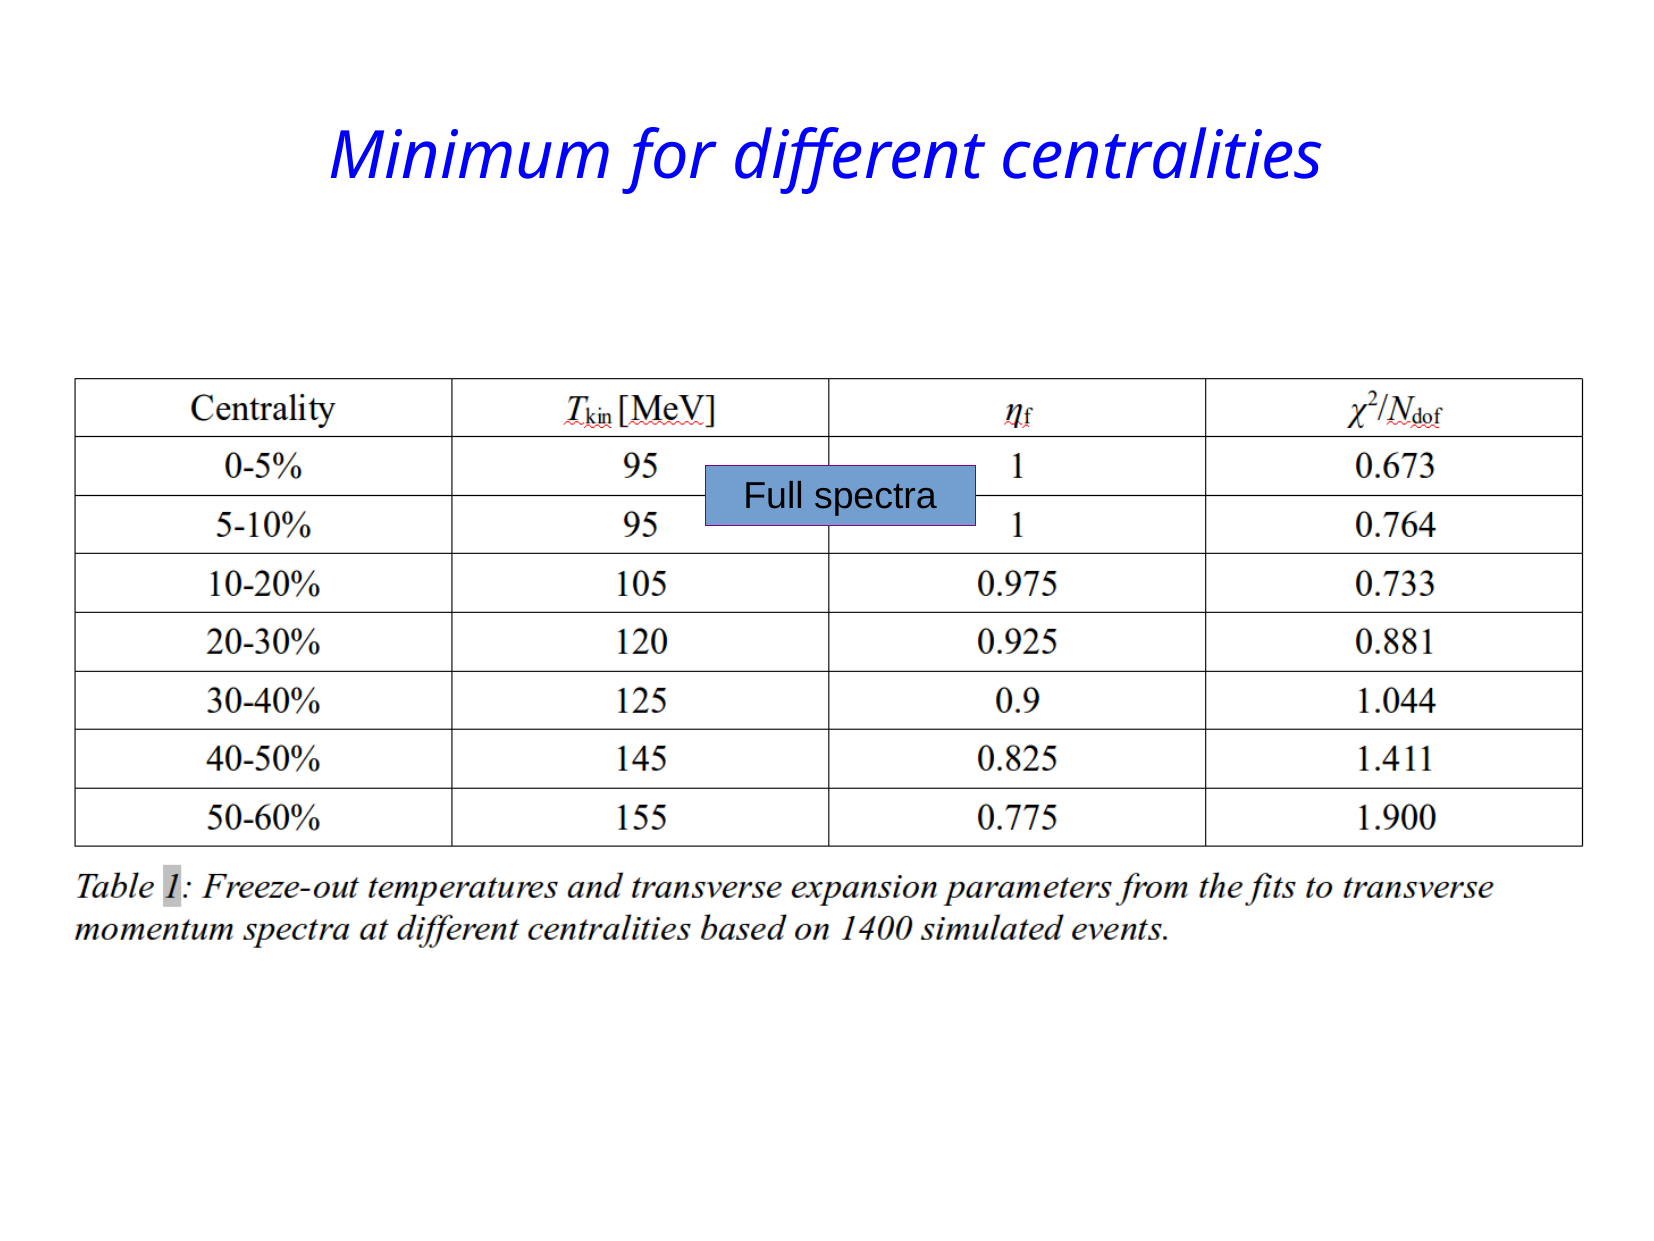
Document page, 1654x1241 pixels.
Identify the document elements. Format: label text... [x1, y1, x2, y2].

title Minimum for different centralities [82, 49, 1571, 257]
text_box Full spectra [705, 465, 976, 526]
picture [11, 335, 1654, 976]
